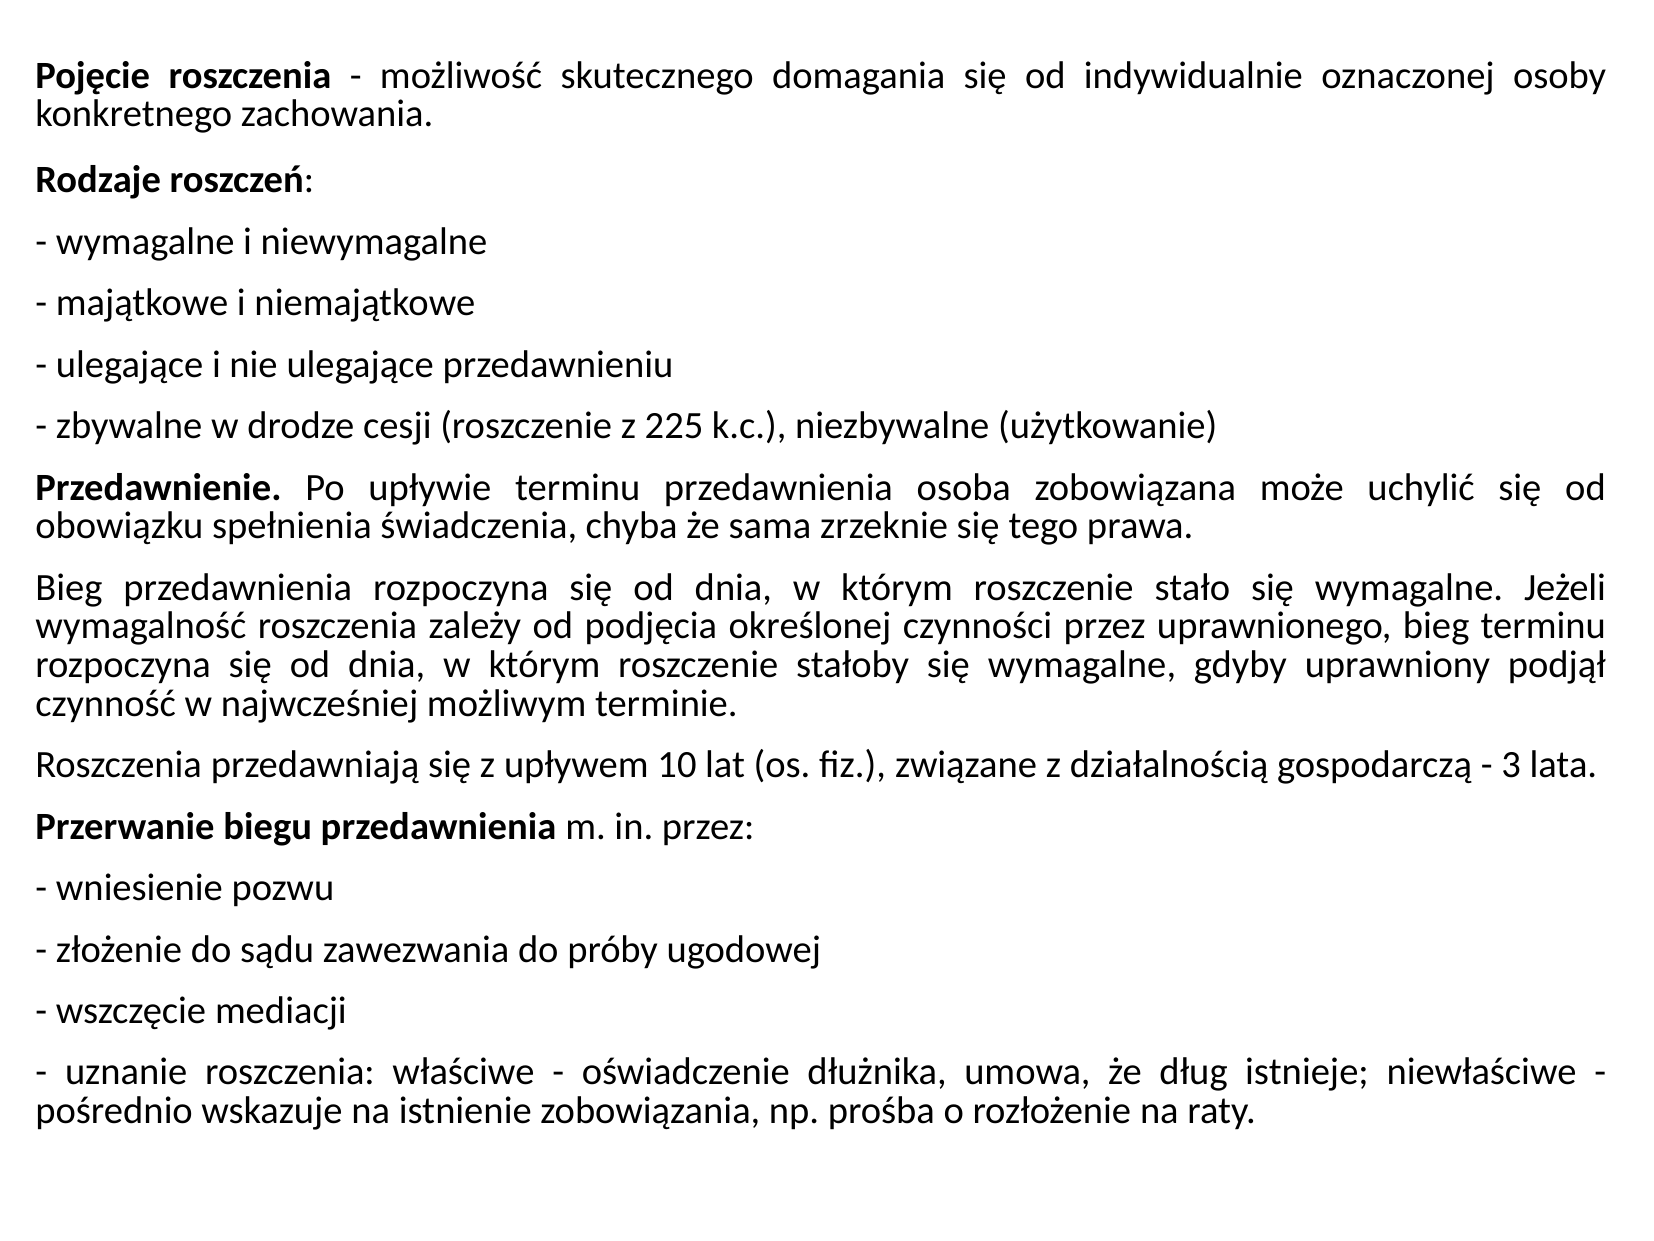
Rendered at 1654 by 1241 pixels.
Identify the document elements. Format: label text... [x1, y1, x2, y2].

list Pojęcie roszczenia - możliwość skutecznego domagania się od indywidualnie oznaczonej osoby konkretnego zachowania. Rodzaje roszczeń: - wymagalne i niewymagalne - majątkowe i niemajątkowe - ulegające i nie ulegające przedawnieniu - zbywalne w drodze cesji (roszczenie z 225 k.c.), niezbywalne (użytkowanie) Przedawnienie. Po upływie terminu przedawnienia osoba zobowiązana może uchylić się od obowiązku spełnienia świadczenia, chyba że sama zrzeknie się tego prawa. Bieg przedawnienia rozpoczyna się od dnia, w którym roszczenie stało się wymagalne. Jeżeli wymagalność roszczenia zależy od podjęcia określonej czynności przez uprawnionego, bieg terminu rozpoczyna się od dnia, w którym roszczenie stałoby się wymagalne, gdyby uprawniony podjął czynność w najwcześniej możliwym terminie. Roszczenia przedawniają się z upływem 10 lat (os. fiz.), związane z działalnością gospodarczą - 3 lata. Przerwanie biegu przedawnienia m. in. przez: - wniesienie pozwu - złożenie do sądu zawezwania do próby ugodowej - wszczęcie mediacji - uznanie roszczenia: właściwe - oświadczenie dłużnika, umowa, że dług istnieje; niewłaściwe - pośrednio wskazuje na istnienie zobowiązania, np. prośba o rozłożenie na raty. [35, 59, 1607, 1158]
